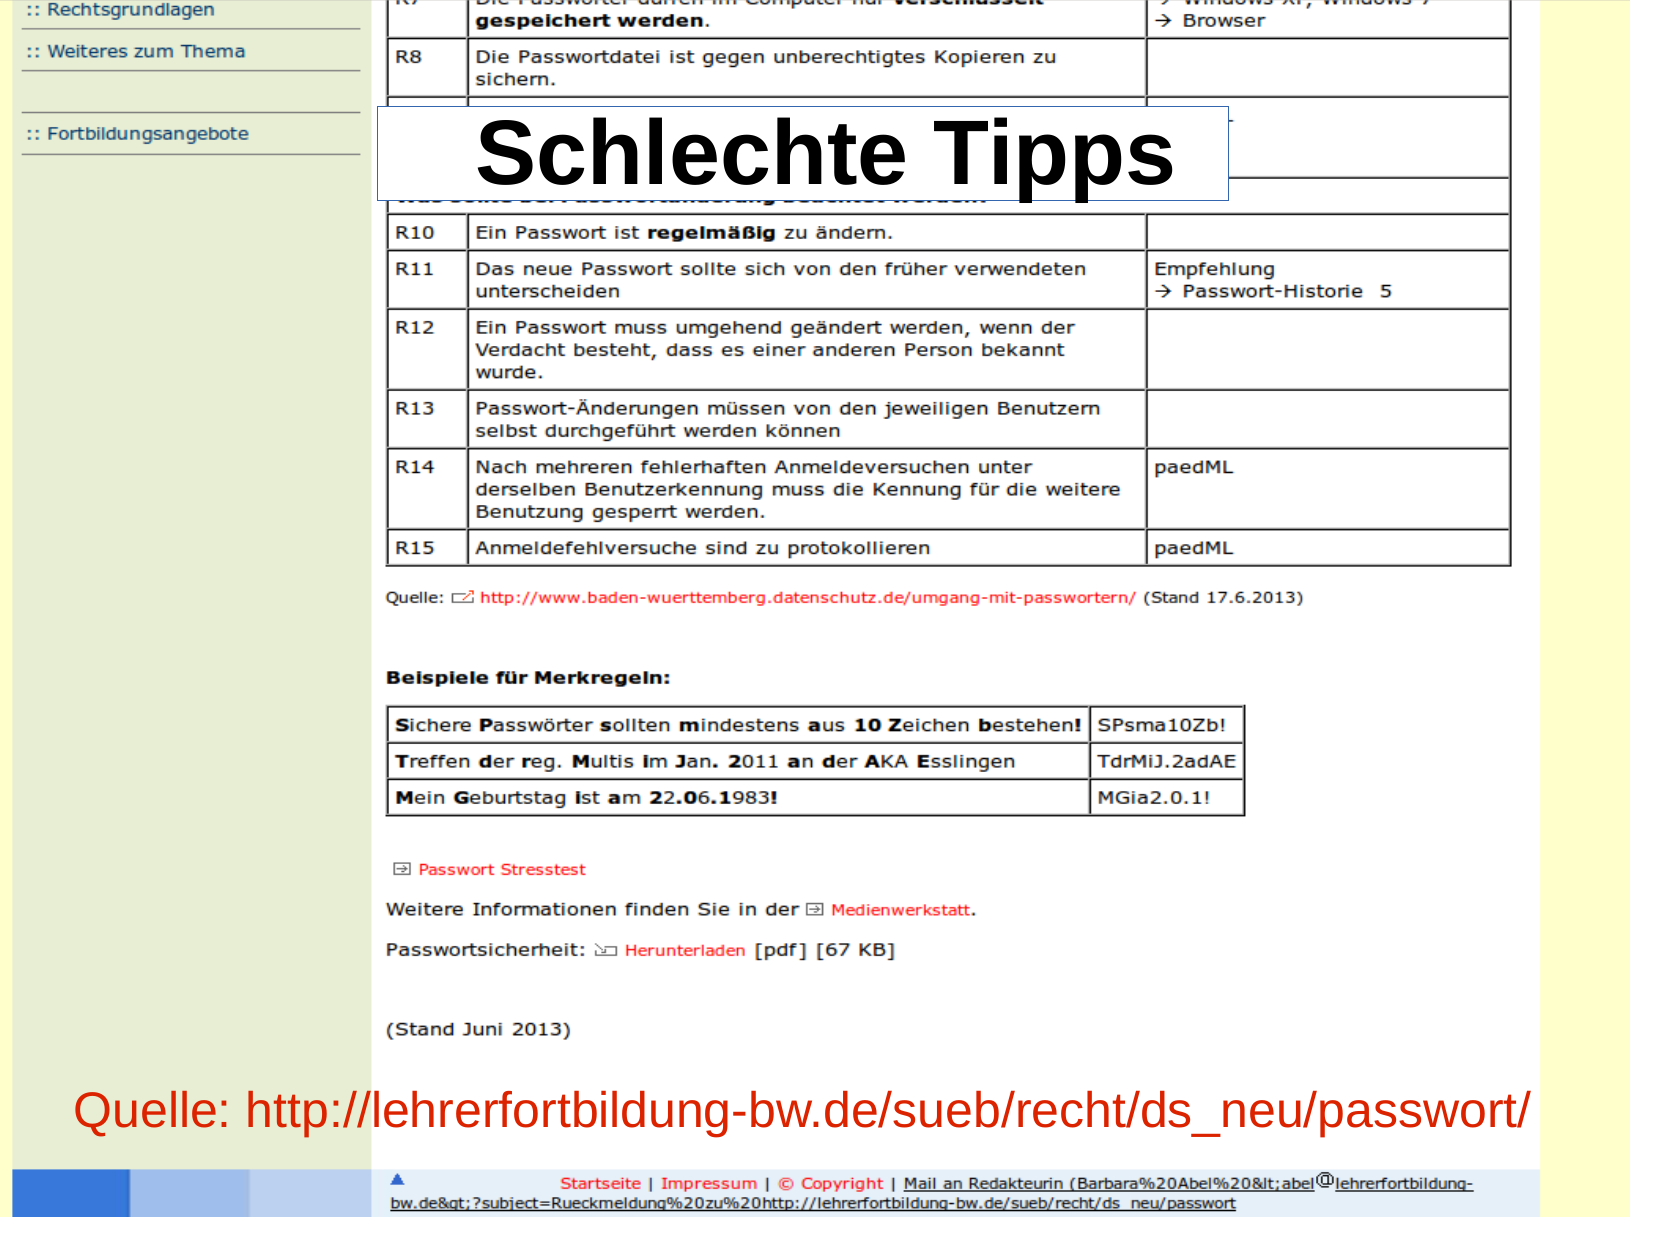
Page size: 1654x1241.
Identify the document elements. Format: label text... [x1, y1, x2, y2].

picture [0, 0, 1630, 1217]
text_box Quelle: http://lehrerfortbildung-bw.de/sueb/recht/ds_neu/passwort/ [59, 1074, 1654, 1156]
title Schlechte Tipps [82, 49, 1571, 257]
